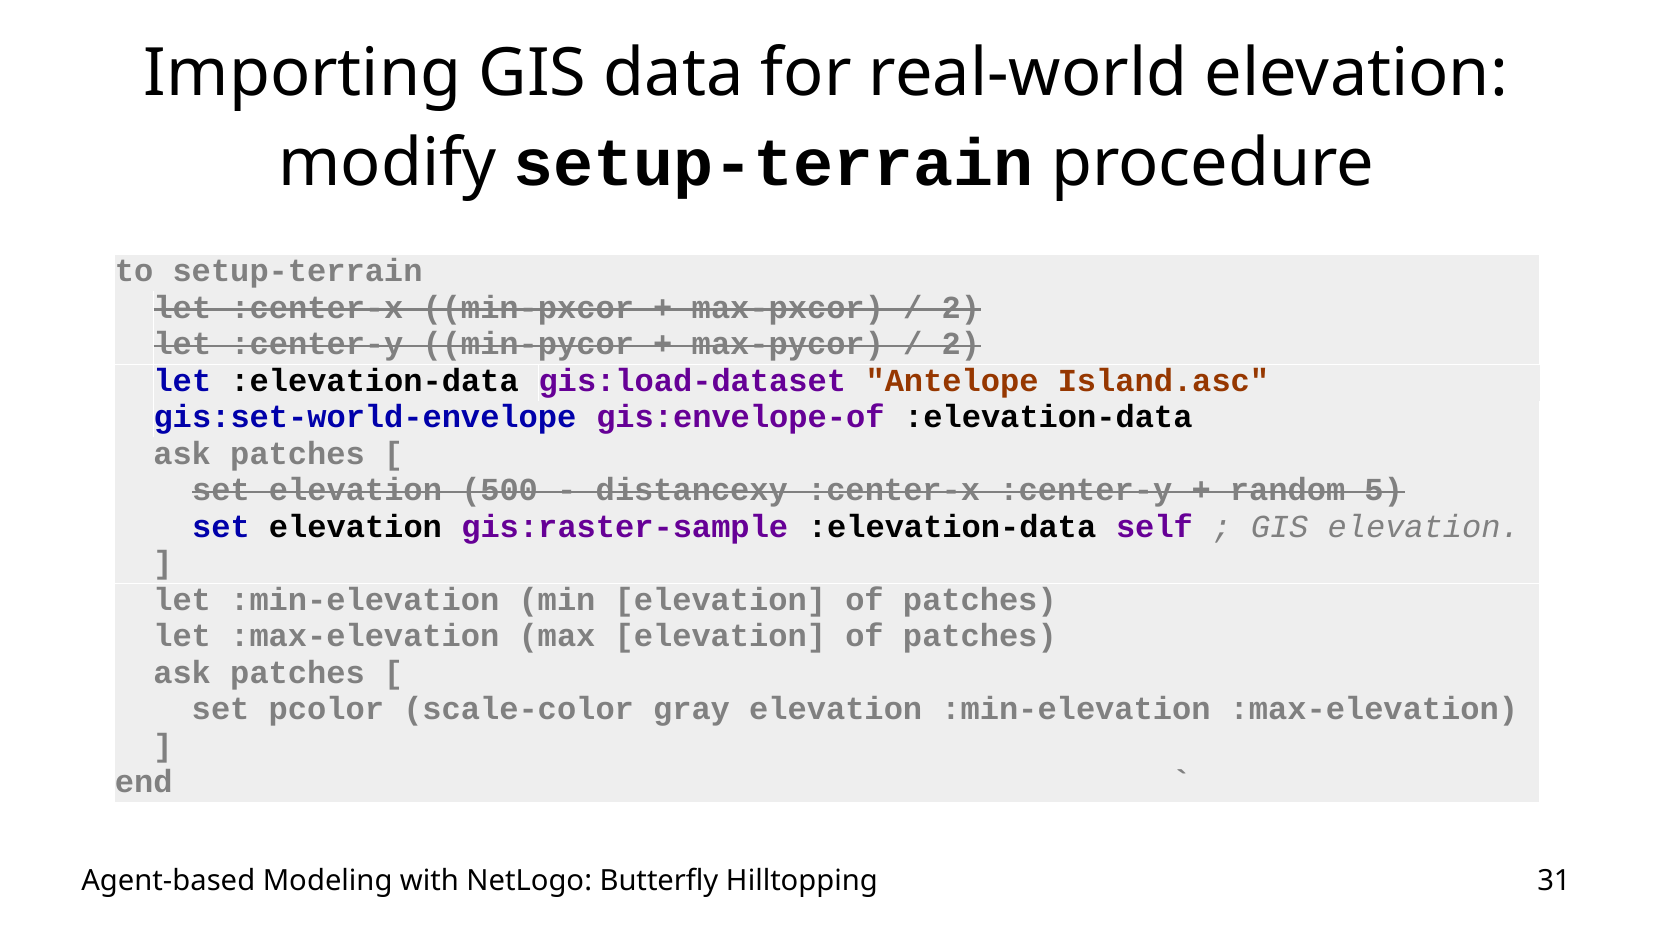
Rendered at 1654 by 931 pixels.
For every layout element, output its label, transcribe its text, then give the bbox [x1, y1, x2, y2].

list to setup-terrain let :center-x ((min-pxcor + max-pxcor) / 2) let :center-y ((min-pycor + max-pycor) / 2) let :elevation-data gis:load-dataset "Antelope Island.asc" gis:set-world-envelope gis:envelope-of :elevation-data ask patches [ set elevation (500 - distancexy :center-x :center-y + random 5) set elevation gis:raster-sample :elevation-data self ; GIS elevation. ] let :min-elevation (min [elevation] of patches) let :max-elevation (max [elevation] of patches) ask patches [ set pcolor (scale-color gray elevation :min-elevation :max-elevation) ] end ` [114, 254, 1603, 897]
title Importing GIS data for real-world elevation: modify setup-terrain procedure [82, 12, 1571, 218]
